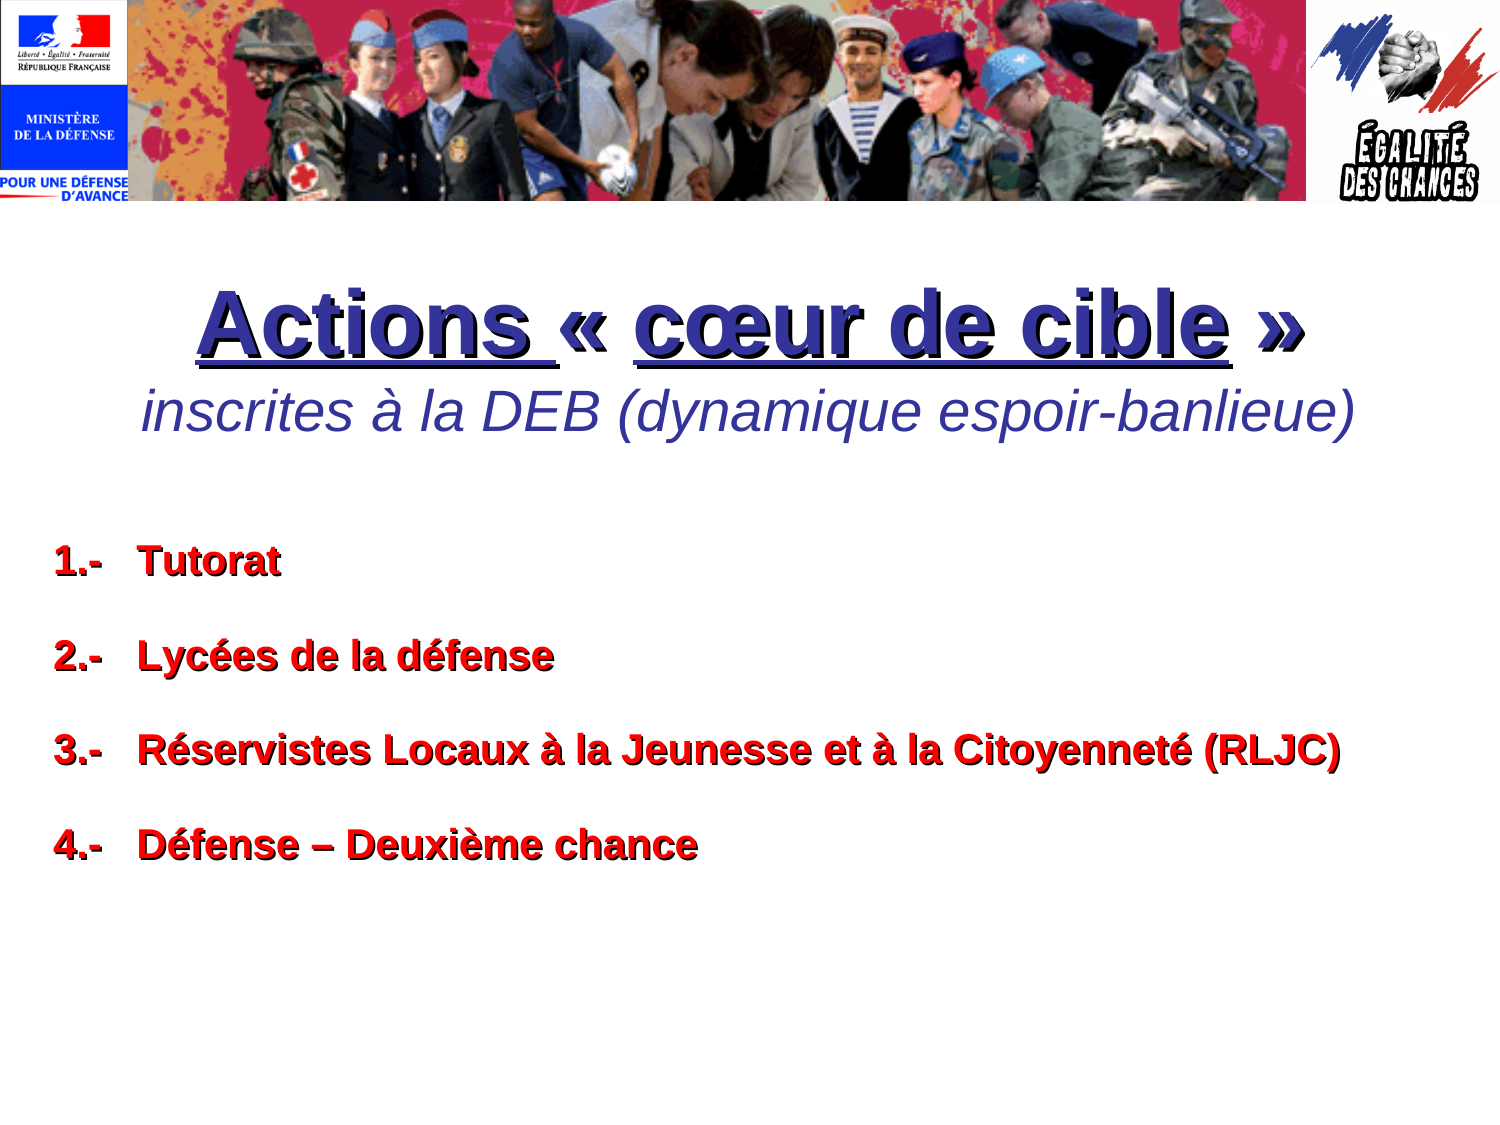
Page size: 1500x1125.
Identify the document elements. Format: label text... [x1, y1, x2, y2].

text_box 2.- Lycées de la défense [53, 633, 1500, 705]
text_box 4.- Défense – Deuxième chance [53, 822, 916, 893]
picture [1311, 0, 1500, 204]
text_box 3.- Réservistes Locaux à la Jeunesse et à la Citoyenneté (RLJC) [53, 727, 1459, 799]
text_box 1.- Tutorat [53, 538, 1046, 610]
text_box Actions « cœur de cible » inscrites à la DEB (dynamique espoir-banlieue) [64, 255, 1436, 451]
picture [0, 0, 1306, 201]
